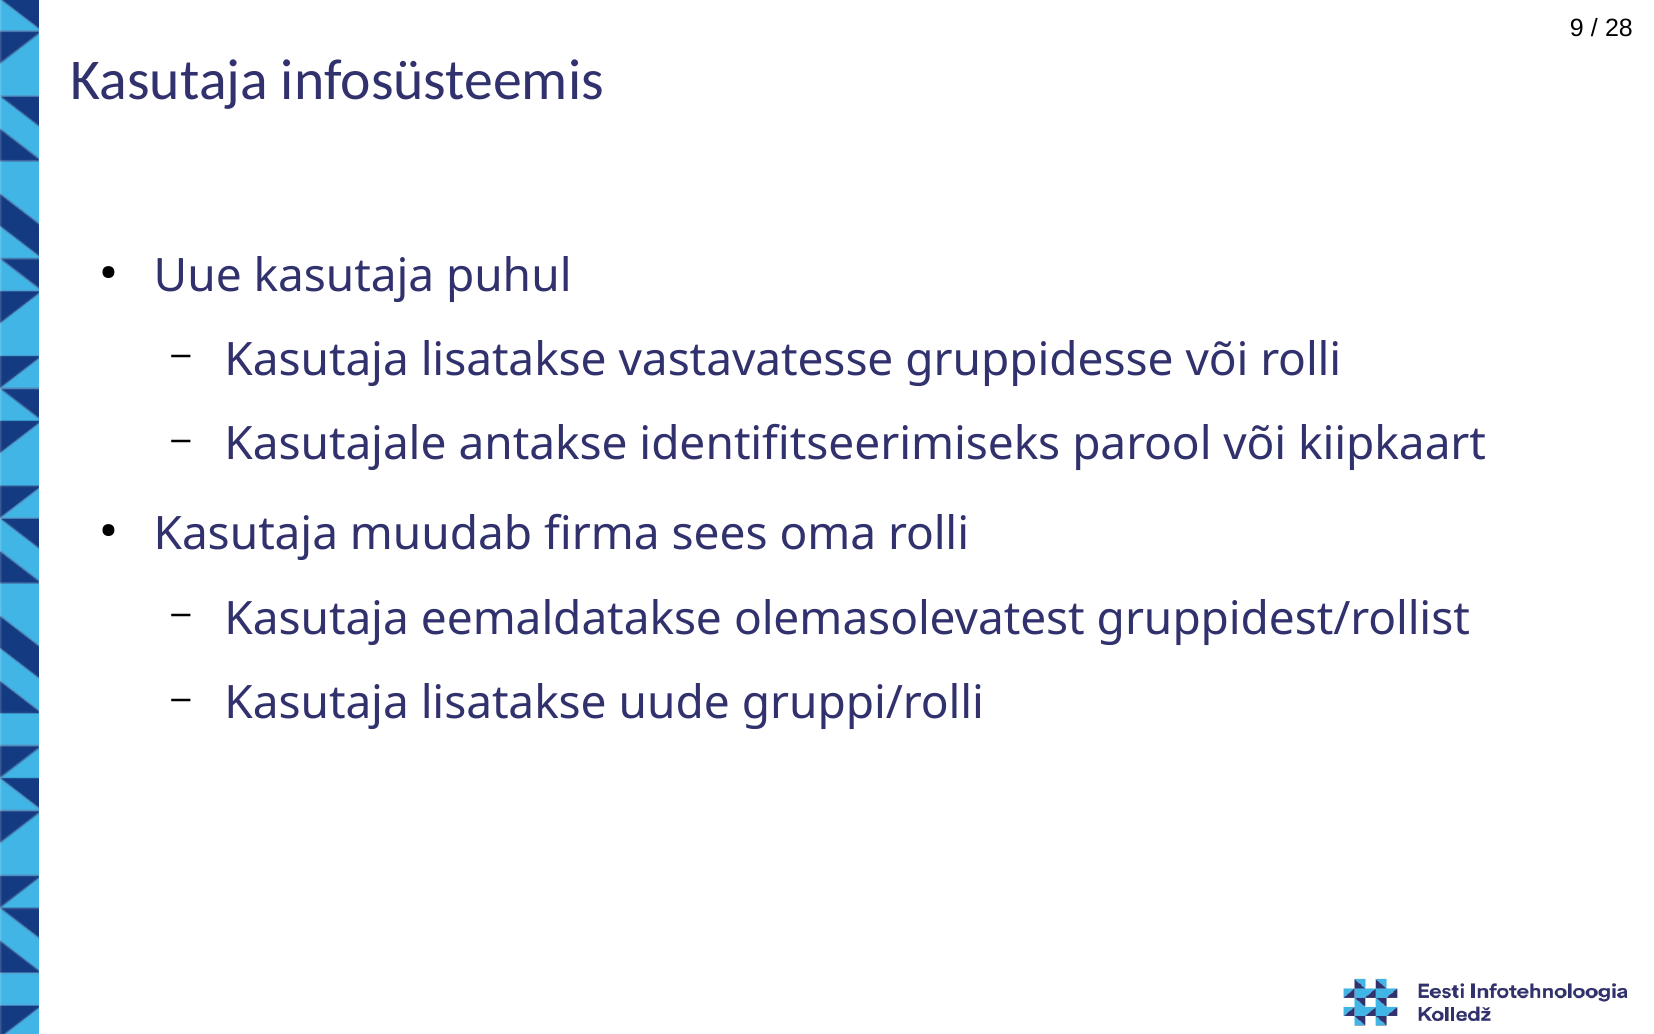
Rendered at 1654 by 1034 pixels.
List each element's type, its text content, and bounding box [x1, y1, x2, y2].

list Uue kasutaja puhul Kasutaja lisatakse vastavatesse gruppidesse või rolli Kasutajale antakse identifitseerimiseks parool või kiipkaart Kasutaja muudab firma sees oma rolli Kasutaja eemaldatakse olemasolevatest gruppidest/rollist Kasutaja lisatakse uude gruppi/rolli [82, 241, 1538, 936]
title Kasutaja infosüsteemis [70, 41, 1630, 130]
